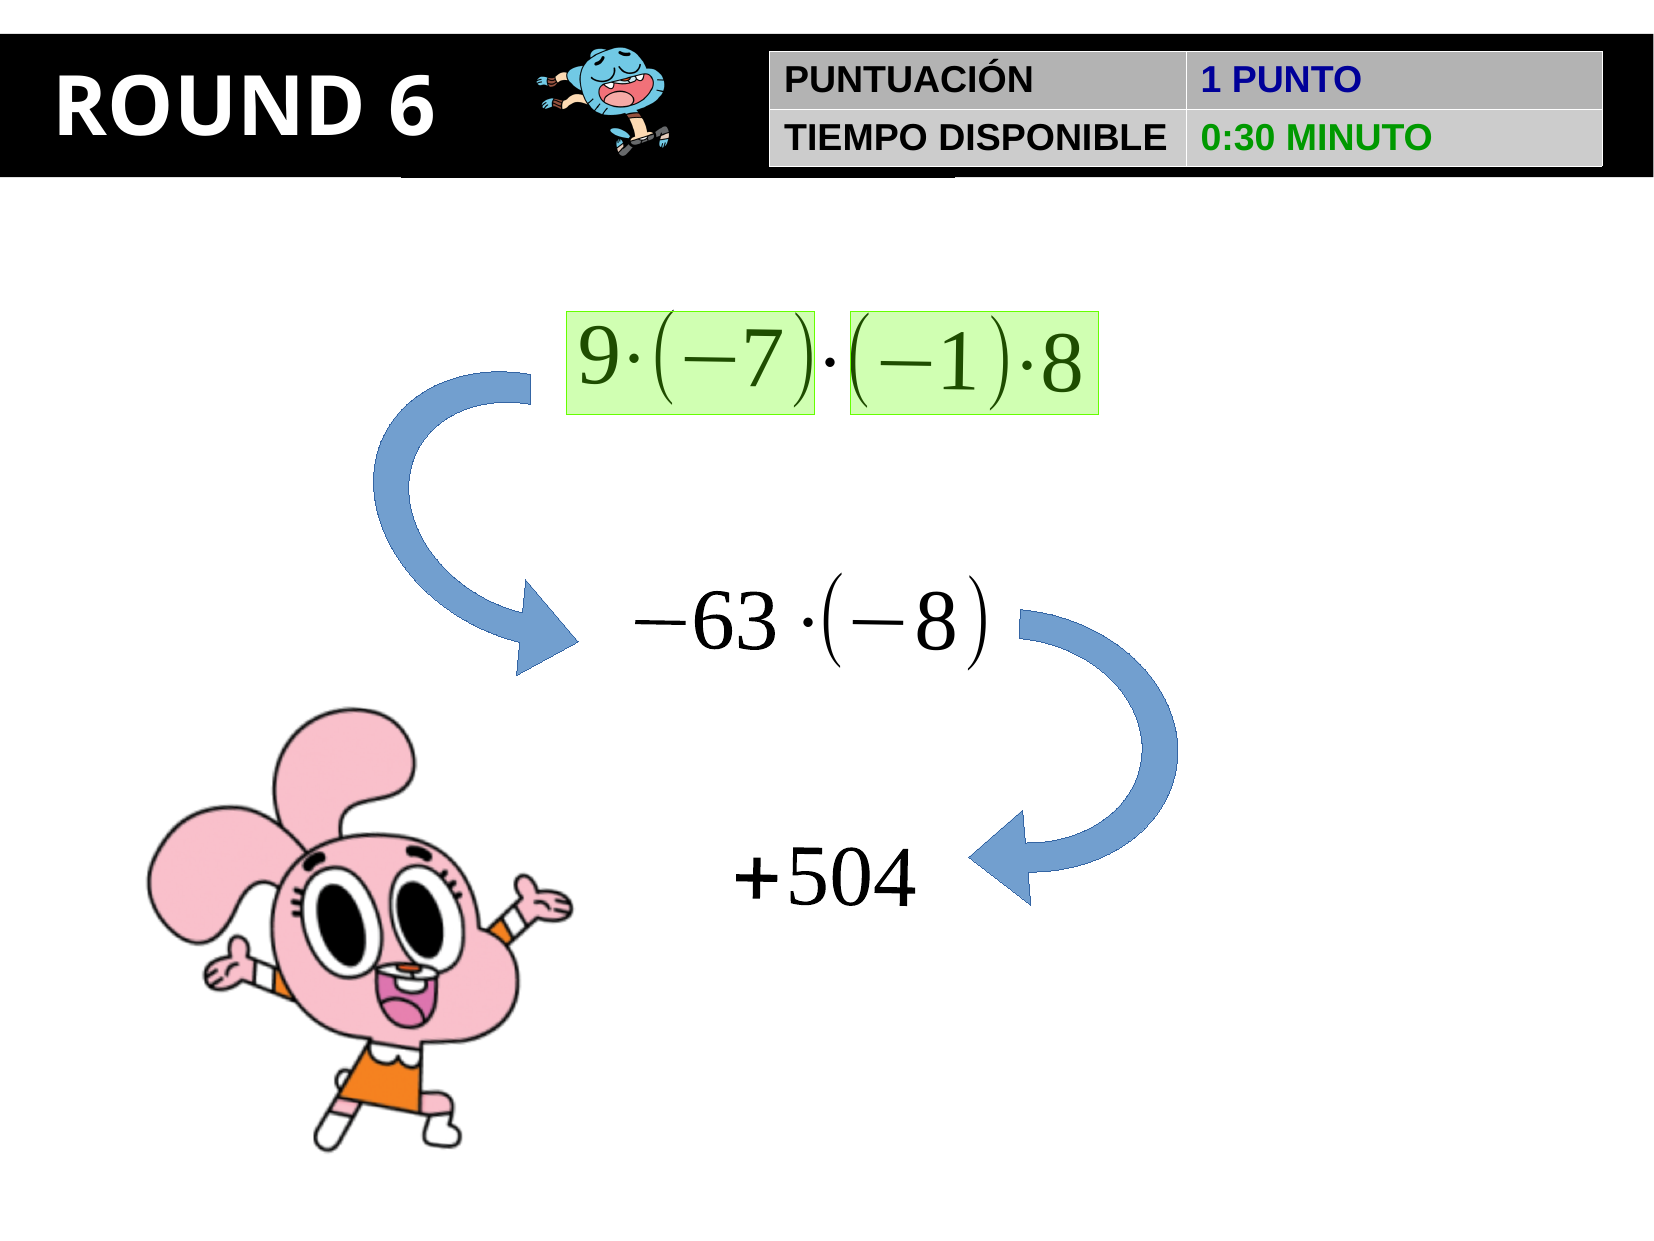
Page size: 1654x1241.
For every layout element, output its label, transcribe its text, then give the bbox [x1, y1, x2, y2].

title [0, 33, 1654, 178]
table_cell TIEMPO DISPONIBLE [770, 110, 1186, 166]
picture [59, 670, 660, 1190]
chart [555, 307, 796, 406]
picture [401, 34, 955, 178]
table_header 1 PUNTO [1187, 52, 1602, 109]
chart [1099, 315, 1108, 415]
text_box [373, 371, 579, 676]
text_box [968, 609, 1178, 906]
chart [708, 826, 940, 928]
table_header PUNTUACIÓN [770, 52, 1186, 109]
chart [603, 570, 1016, 674]
text_box [850, 311, 1099, 415]
text_box [566, 311, 815, 415]
chart [815, 311, 850, 411]
table_cell 0:30 MINUTO [1187, 110, 1602, 166]
text_box ROUND 6 [38, 38, 447, 178]
